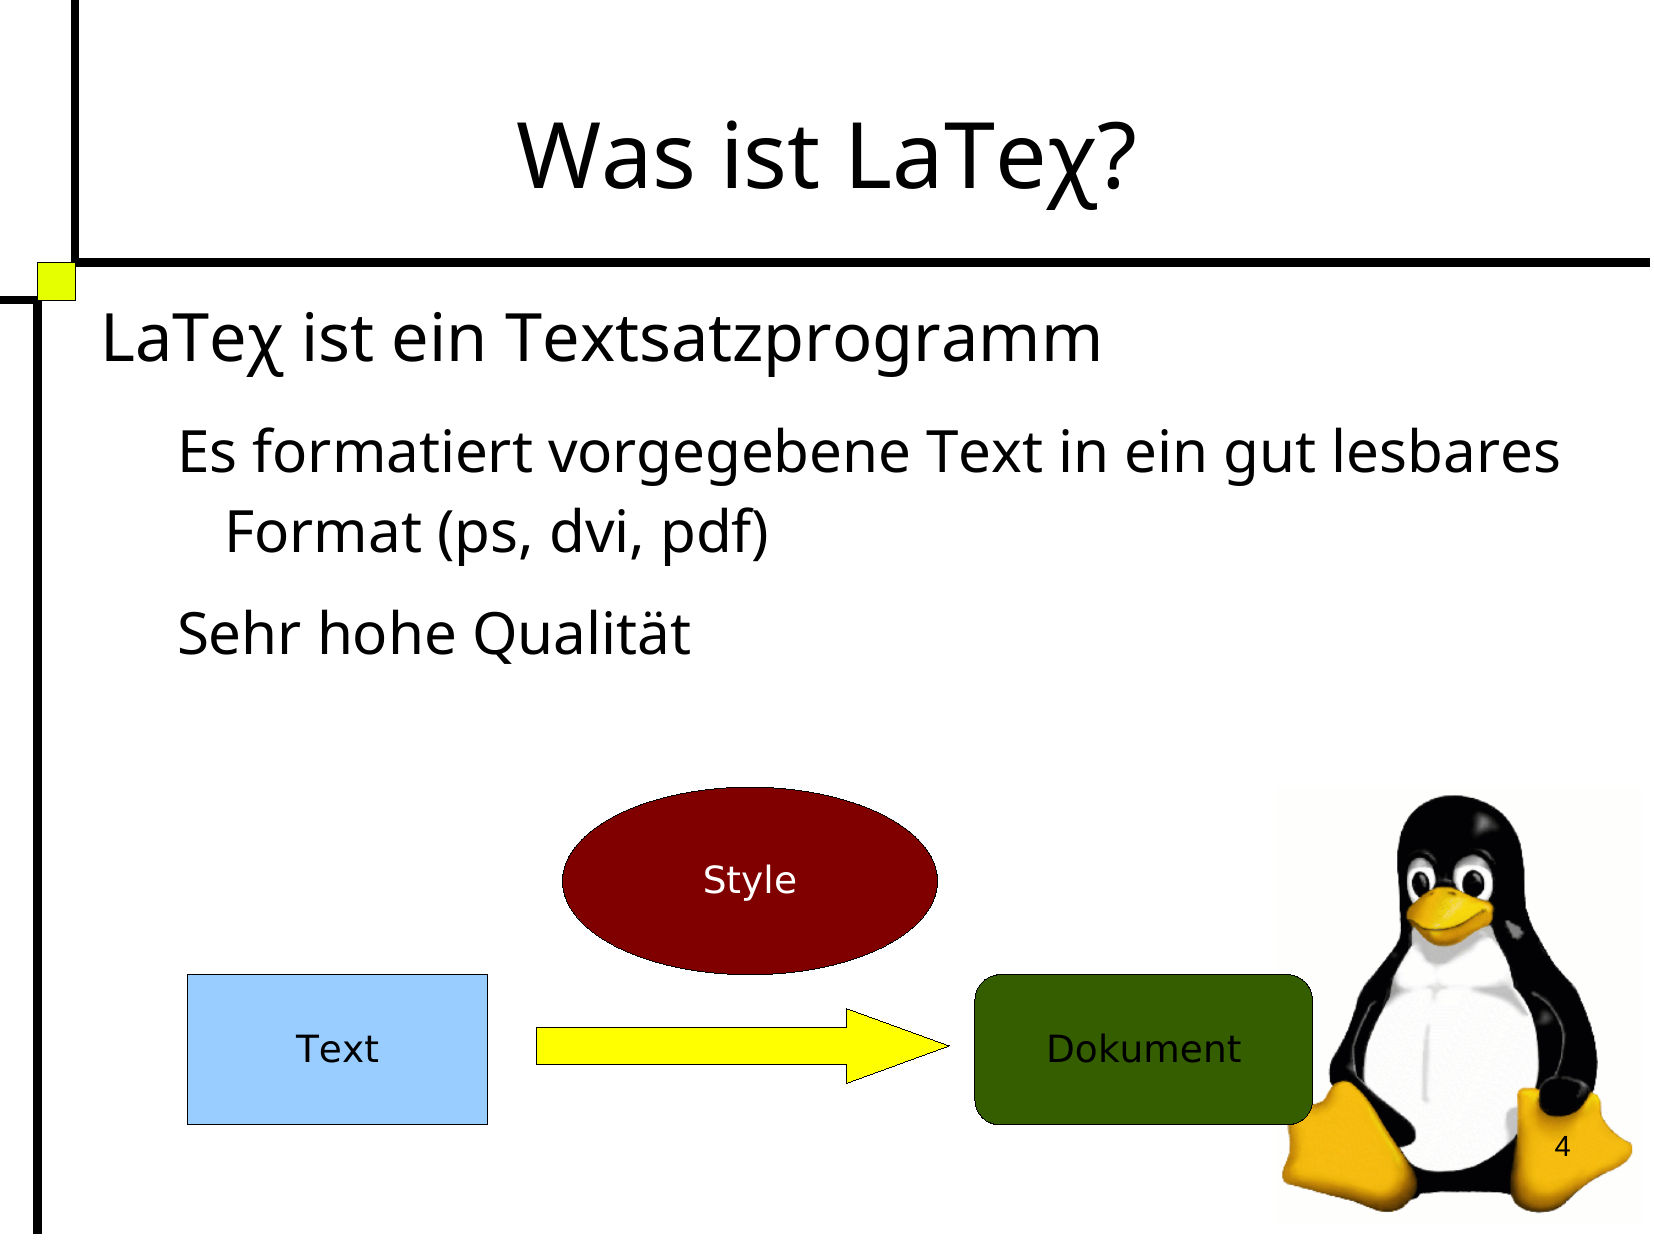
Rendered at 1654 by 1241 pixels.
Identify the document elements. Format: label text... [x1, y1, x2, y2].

text_box Style [562, 787, 938, 975]
list LaTeχ ist ein Textsatzprogramm Es formatiert vorgegebene Text in ein gut lesbares Format (ps, dvi, pdf) Sehr hohe Qualität [82, 290, 1571, 755]
title Was ist LaTeχ? [82, 49, 1571, 257]
text_box [536, 1008, 950, 1084]
text_box Dokument [974, 974, 1313, 1125]
picture [1275, 787, 1642, 1223]
text_box Text [187, 974, 488, 1125]
